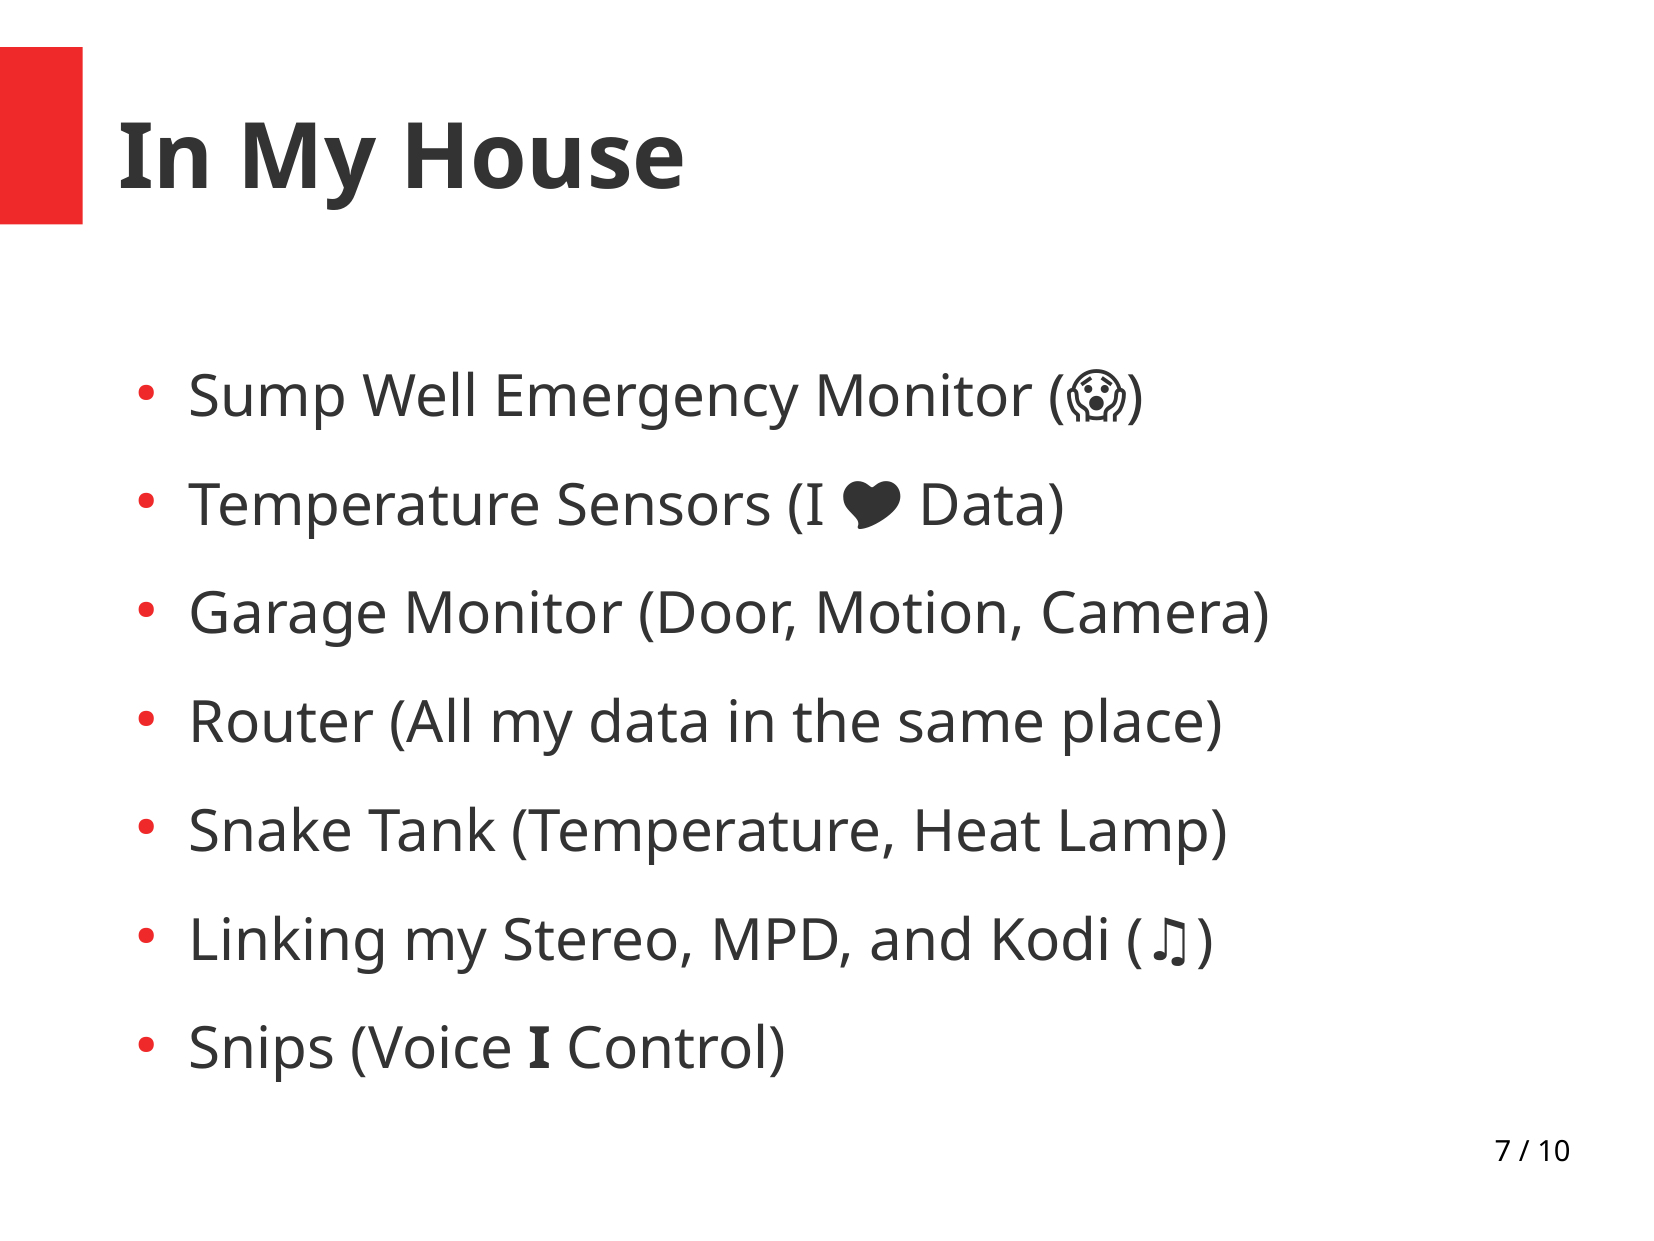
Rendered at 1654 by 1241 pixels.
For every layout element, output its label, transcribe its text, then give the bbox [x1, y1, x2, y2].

list Sump Well Emergency Monitor (😱) Temperature Sensors (I 🎔 Data) Garage Monitor (Door, Motion, Camera) Router (All my data in the same place) Snake Tank (Temperature, Heat Lamp) Linking my Stereo, MPD, and Kodi (♫) Snips (Voice I Control) [118, 354, 1536, 1074]
title In My House [118, 49, 1571, 257]
